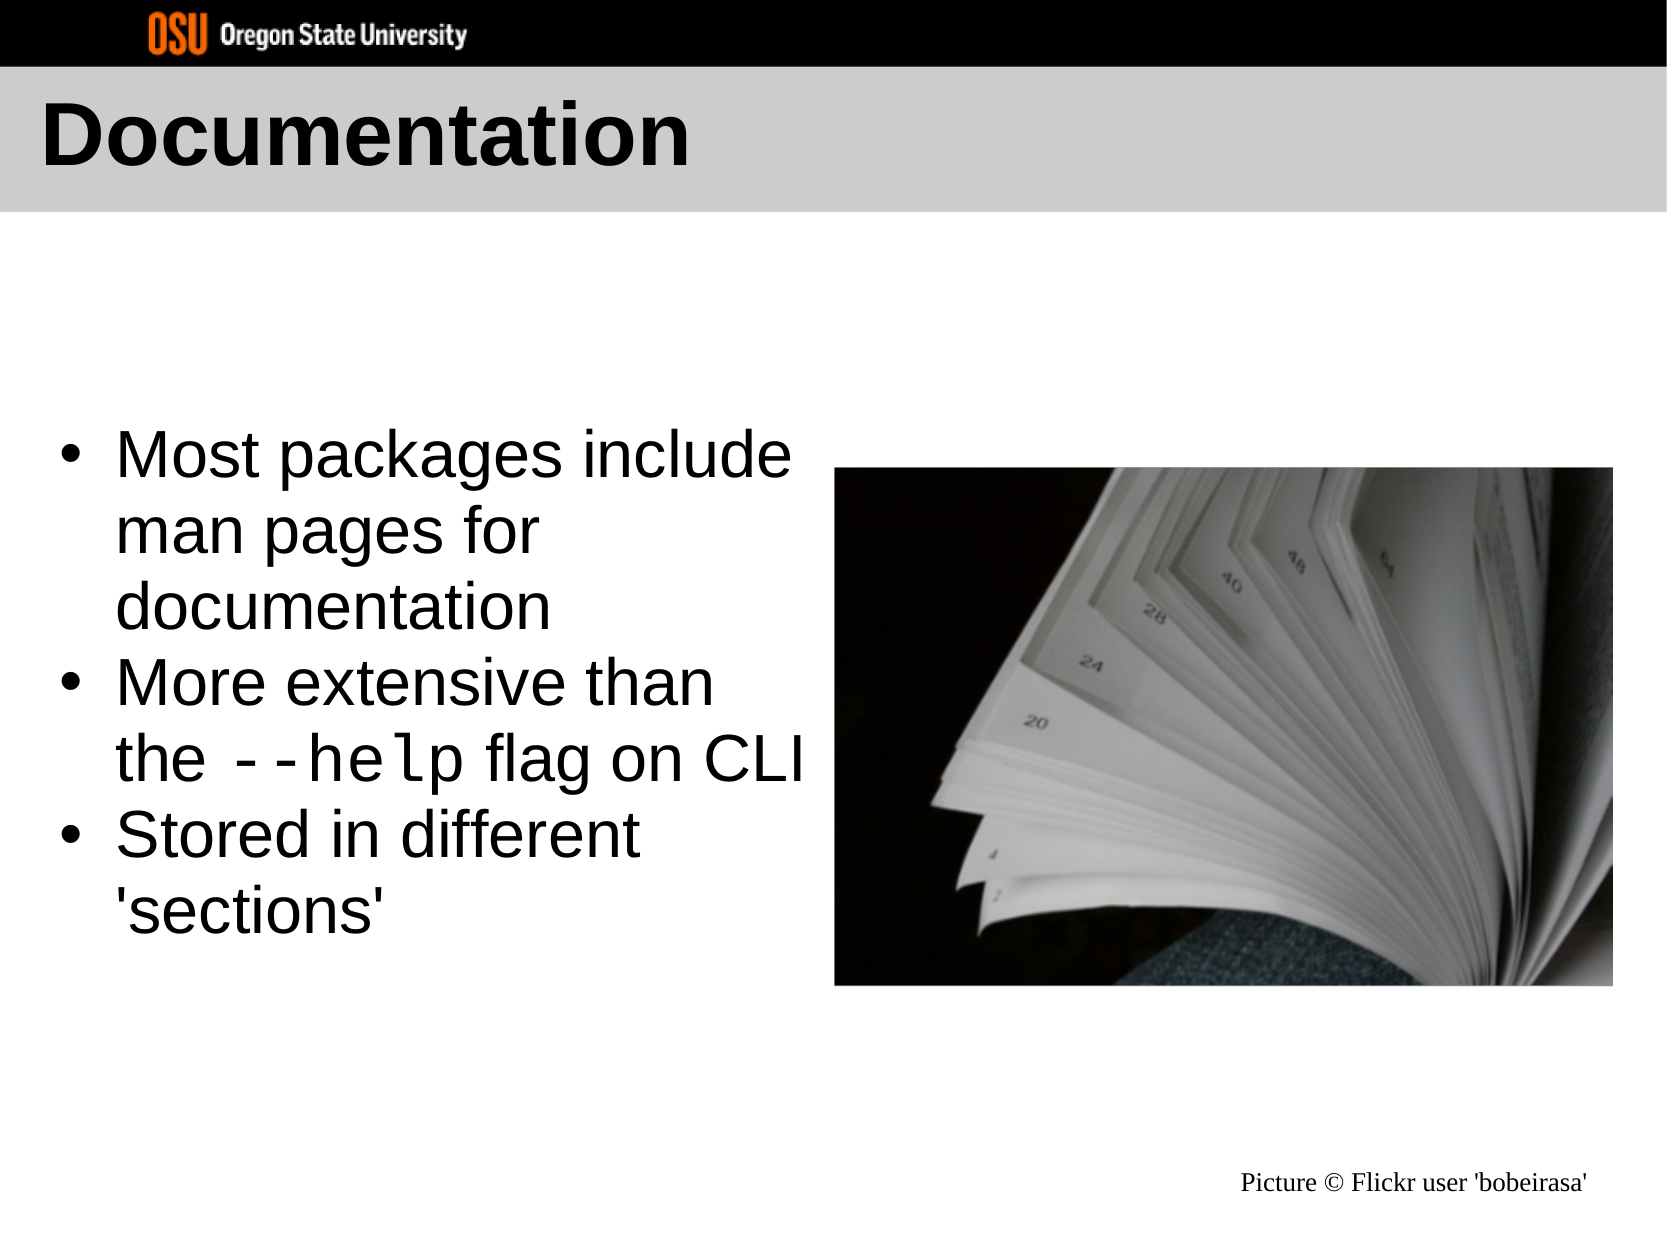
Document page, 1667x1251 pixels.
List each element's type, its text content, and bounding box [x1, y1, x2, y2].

title Documentation [40, 83, 1625, 233]
text_box Picture © Flickr user 'bobeirasa' [1240, 1166, 1641, 1198]
list Most packages include man pages for documentation More extensive than the --help flag on CLI Stored in different 'sections' [40, 416, 821, 1090]
picture [0, 0, 1667, 1251]
